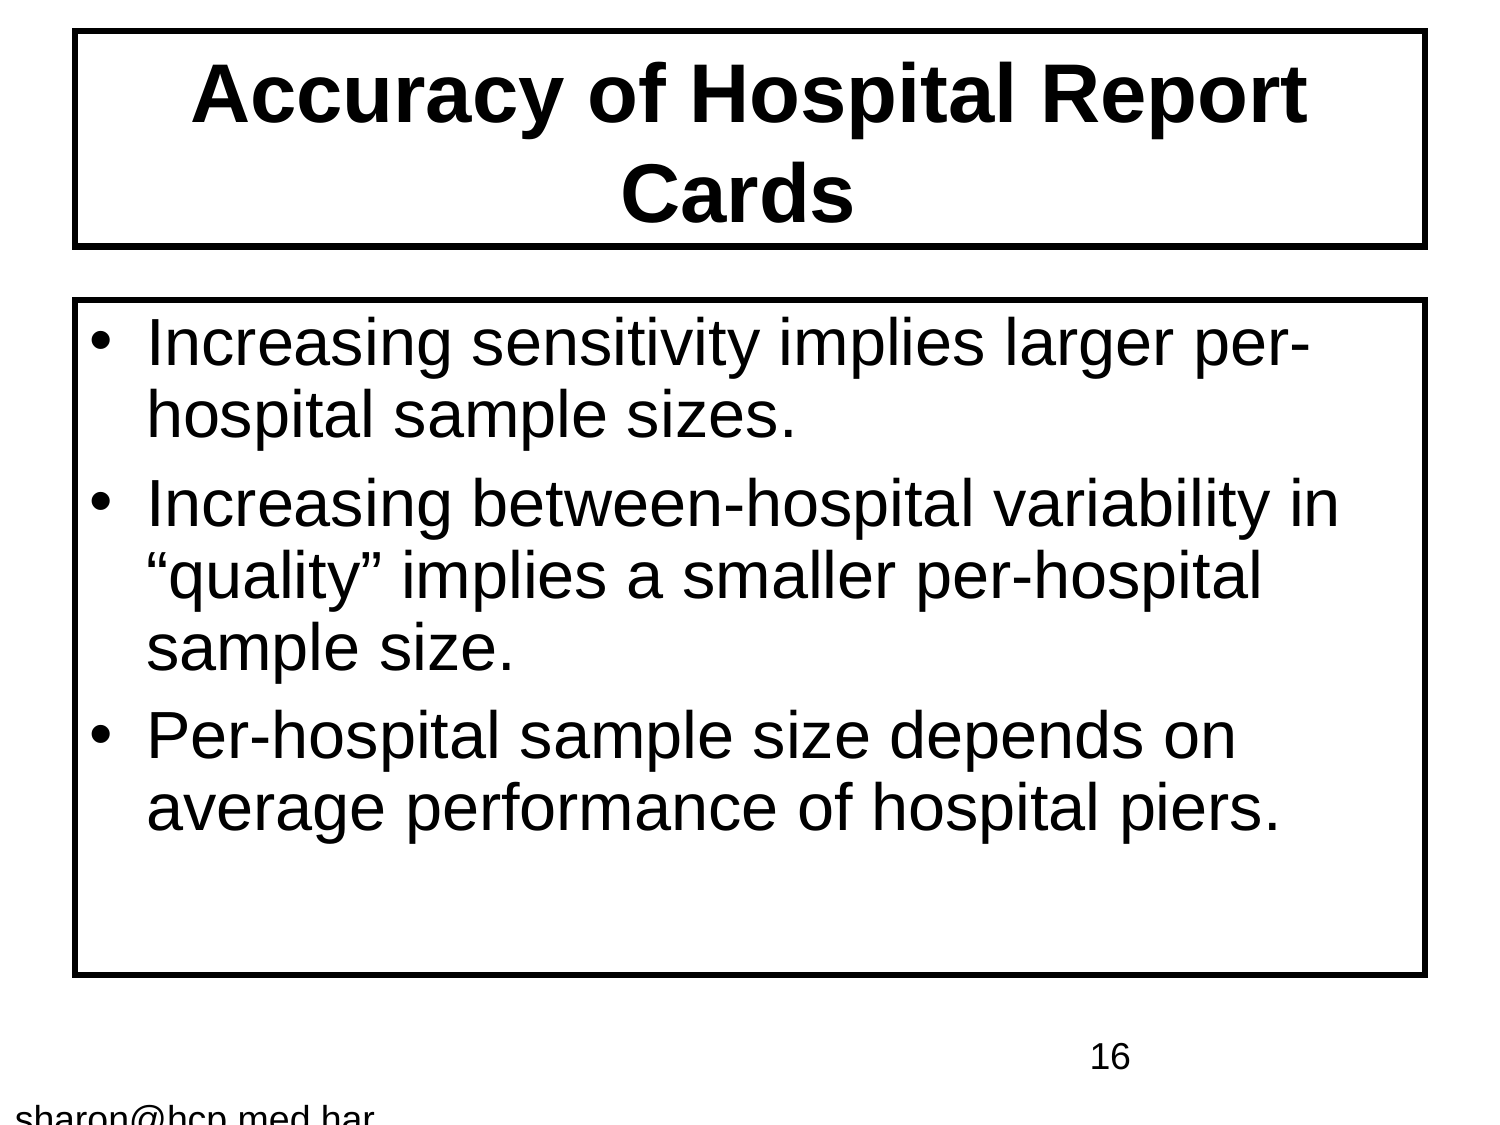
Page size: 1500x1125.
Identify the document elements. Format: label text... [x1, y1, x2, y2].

list Increasing sensitivity implies larger per-hospital sample sizes. Increasing between-hospital variability in “quality” implies a smaller per-hospital sample size. Per-hospital sample size depends on average performance of hospital piers. [75, 299, 1426, 976]
title Accuracy of Hospital Report Cards [75, 31, 1426, 247]
